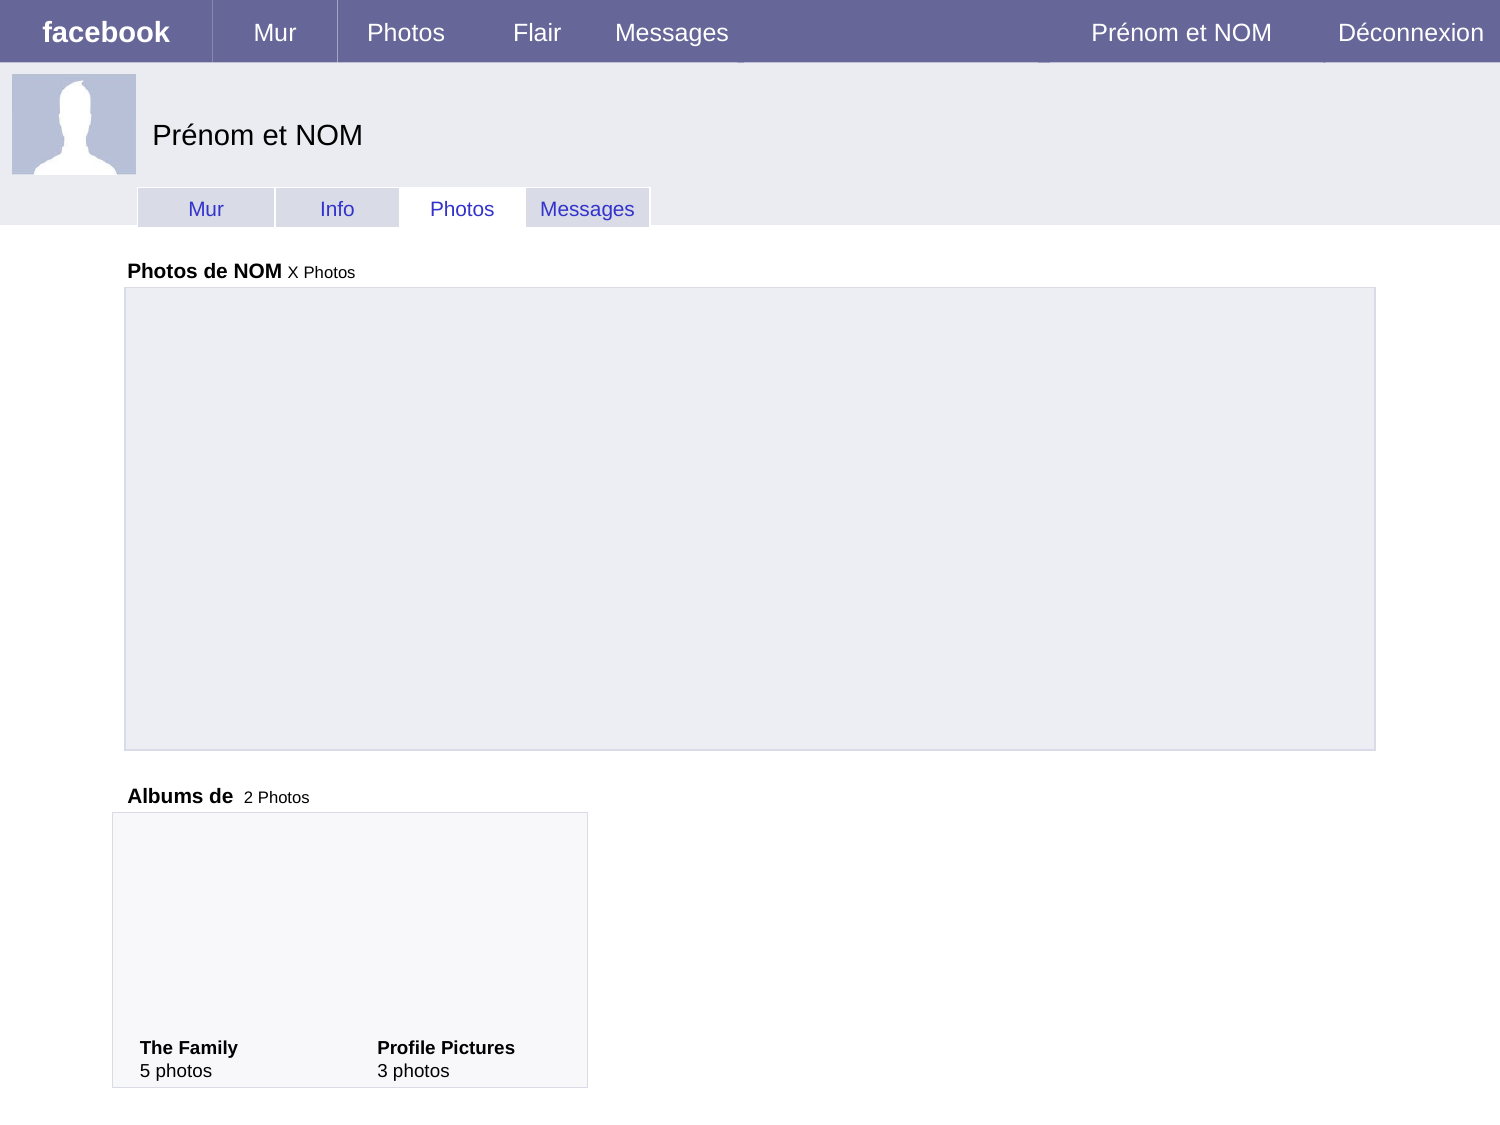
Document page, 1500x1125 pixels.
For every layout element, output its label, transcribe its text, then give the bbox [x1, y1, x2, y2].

text_box Messages [600, 0, 737, 63]
text_box Mur [137, 188, 275, 228]
text_box The Family 5 photos [124, 1037, 288, 1088]
text_box Photos [399, 188, 524, 228]
text_box Déconnexion [1322, 0, 1500, 63]
text_box Prénom et NOM [1038, 0, 1322, 63]
text_box Mur [212, 0, 337, 63]
title facebook [0, 0, 212, 63]
text_box Info [275, 188, 399, 228]
text_box [125, 287, 1375, 751]
text_box Prénom et NOM [137, 112, 1188, 188]
text_box [0, 0, 1500, 225]
text_box Photos de NOM X Photos [112, 249, 426, 291]
picture [12, 74, 136, 175]
text_box [112, 812, 588, 1088]
text_box Albums de 2 Photos [112, 774, 426, 816]
text_box Messages [524, 188, 651, 228]
text_box Profile Pictures 3 photos [362, 1037, 538, 1088]
text_box Photos [337, 0, 474, 63]
text_box Flair [474, 0, 600, 63]
